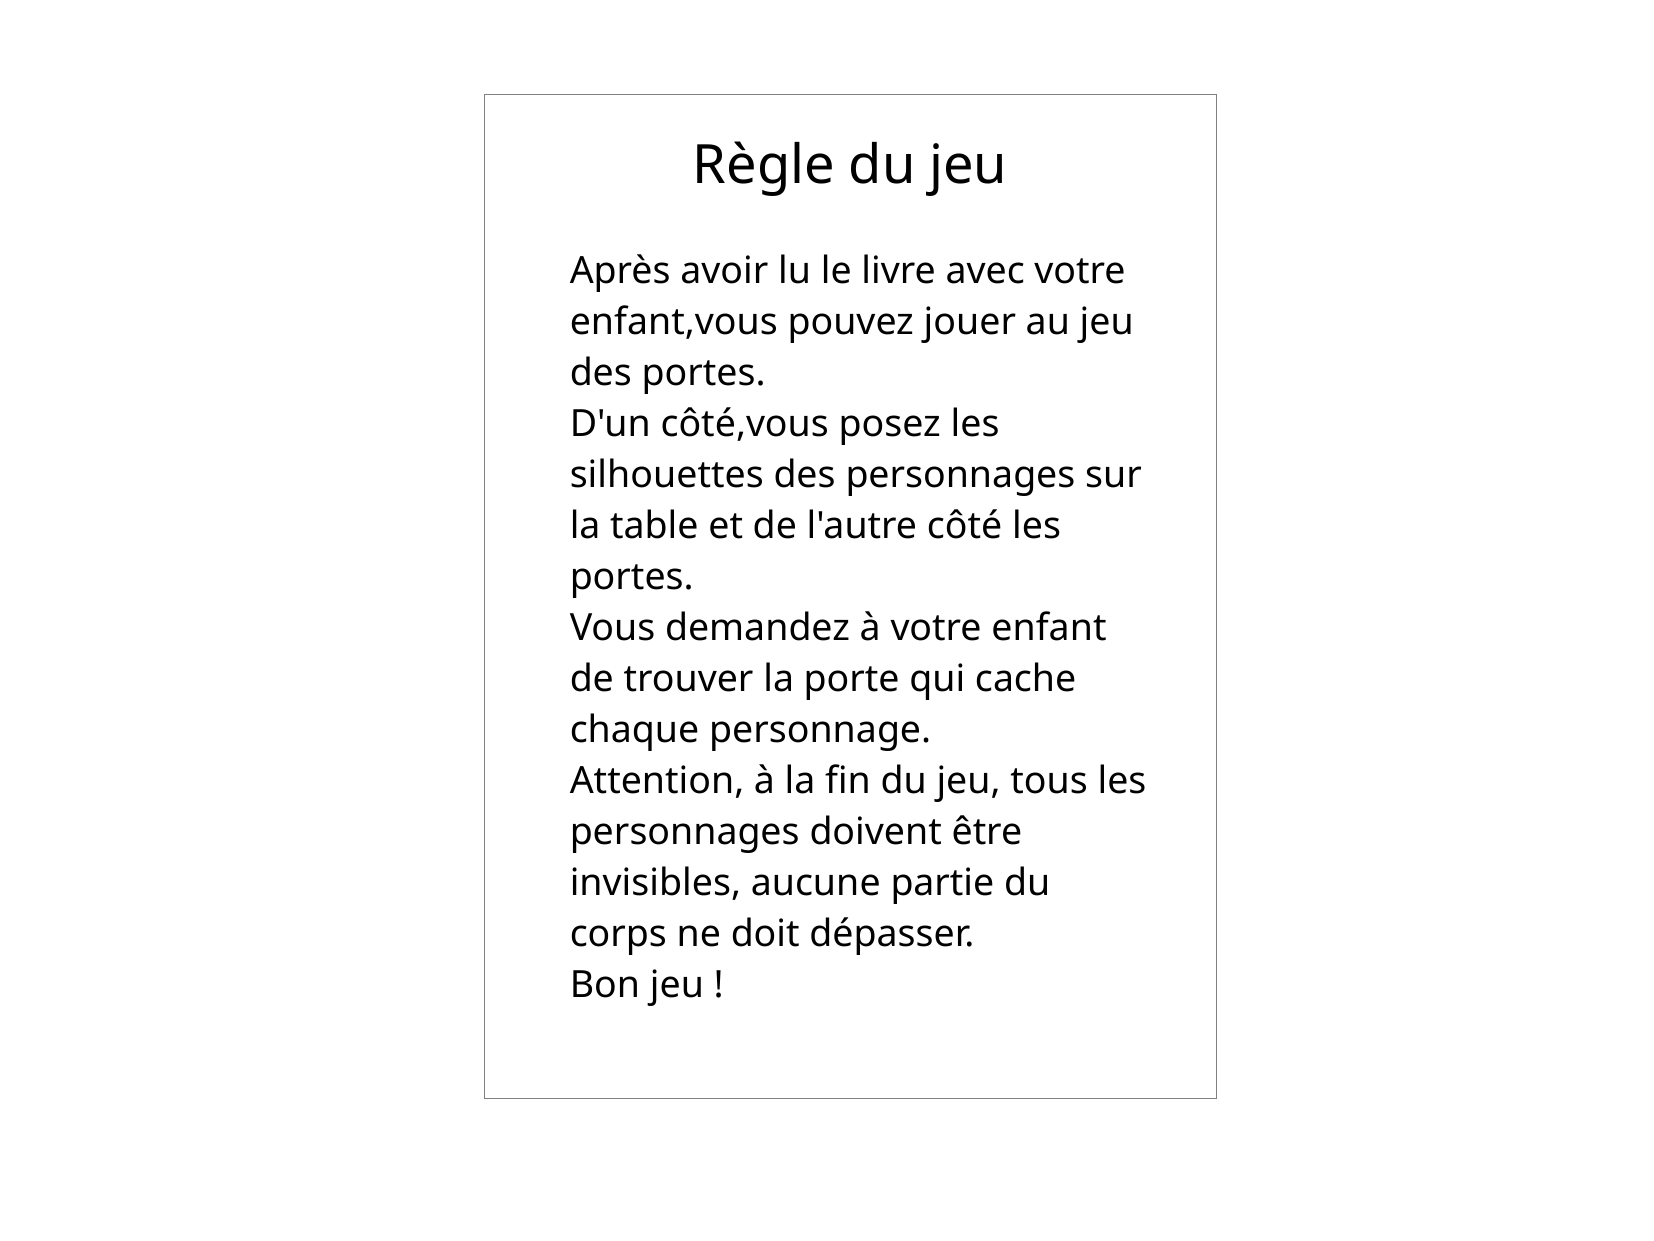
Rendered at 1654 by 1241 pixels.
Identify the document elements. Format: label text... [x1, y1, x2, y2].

text_box Règle du jeu [566, 118, 1134, 206]
text_box Après avoir lu le livre avec votre enfant,vous pouvez jouer au jeu des portes. D'un côté,vous posez les silhouettes des personnages sur la table et de l'autre côté les portes. Vous demandez à votre enfant de trouver la porte qui cache chaque personnage. Attention, à la fin du jeu, tous les personnages doivent être invisibles, aucune partie du corps ne doit dépasser. Bon jeu ! [555, 236, 1170, 1123]
